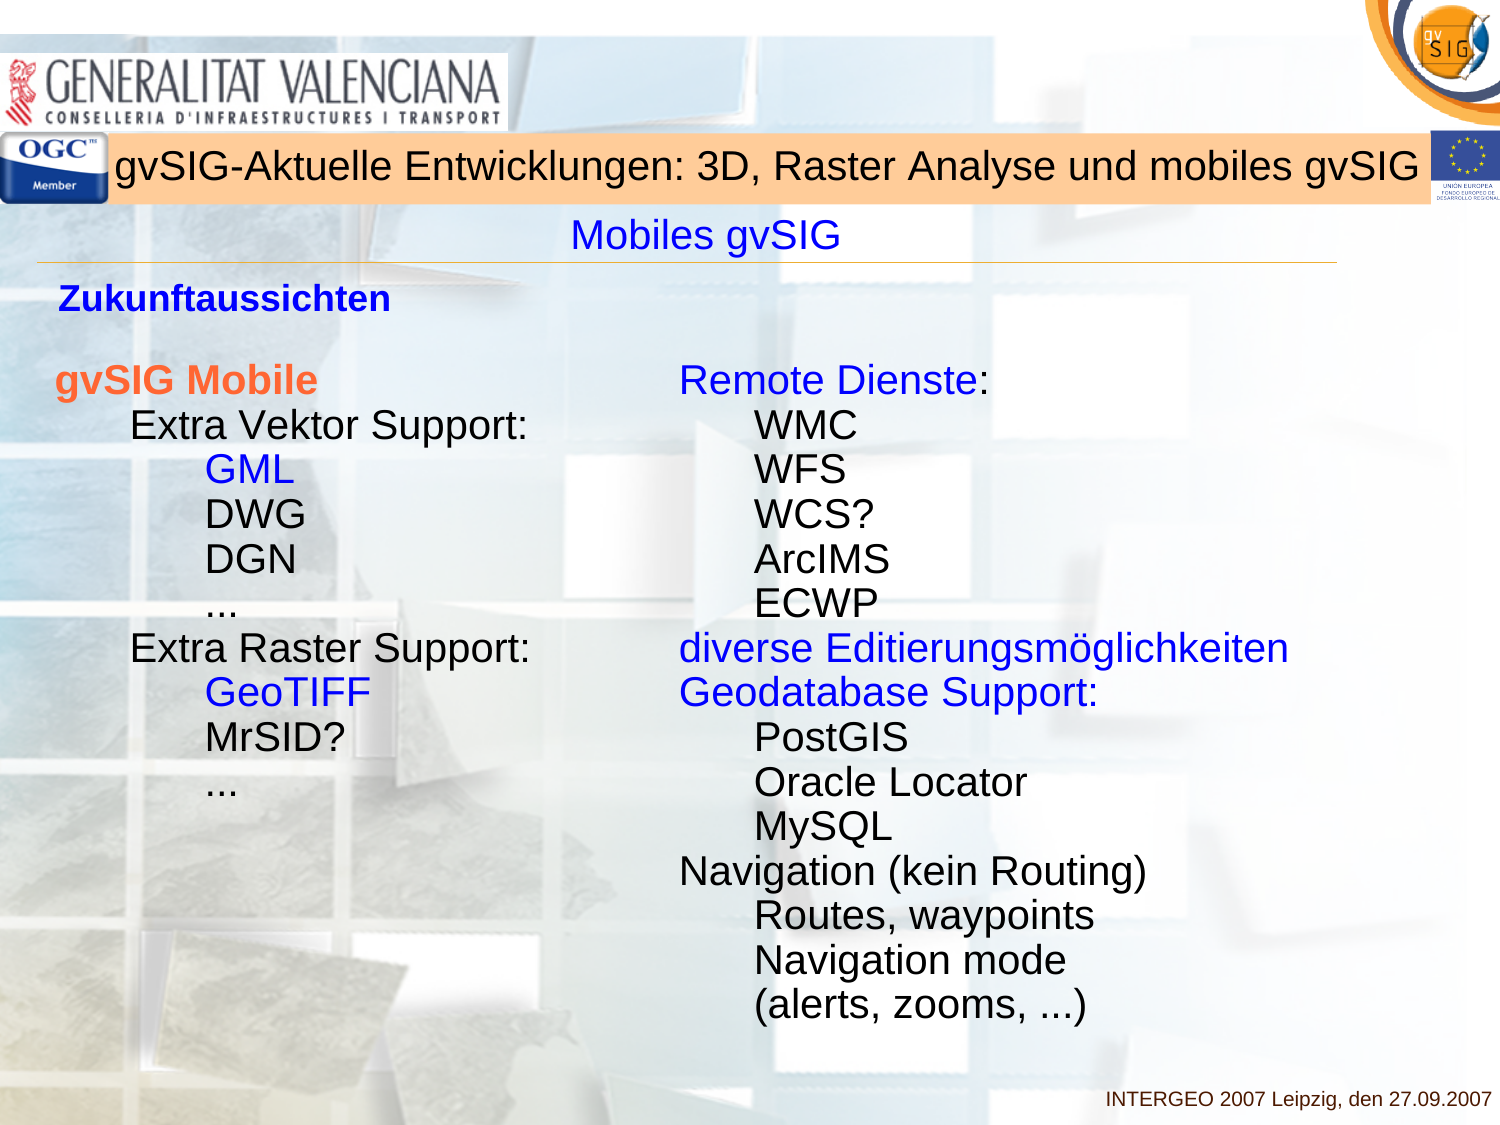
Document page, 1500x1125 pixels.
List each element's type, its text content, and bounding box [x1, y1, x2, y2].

picture [1429, 129, 1500, 200]
text_box Remote Dienste: WMC WFS WCS? ArcIMS ECWP diverse Editierungsmöglichkeiten Geodatabase Support: PostGIS Oracle Locator MySQL Navigation (kein Routing) Routes, waypoints Navigation mode (alerts, zooms, ...) [603, 359, 1367, 1035]
picture [1363, 0, 1500, 127]
picture [0, 53, 508, 131]
text_box Mobiles gvSIG [570, 214, 872, 262]
text_box gvSIG-Aktuelle Entwicklungen: 3D, Raster Analyse und mobiles gvSIG [102, 145, 1434, 193]
text_box [108, 133, 1431, 145]
picture [0, 132, 109, 204]
text_box [108, 193, 1431, 205]
text_box INTERGEO 2007 Leipzig, den 27.09.2007 [1103, 1088, 1495, 1112]
text_box [24, 285, 792, 342]
text_box gvSIG Mobile Extra Vektor Support: GML DWG DGN ... Extra Raster Support: GeoTIFF MrSID? ... [0, 359, 603, 811]
text_box Zukunftaussichten [39, 279, 411, 323]
